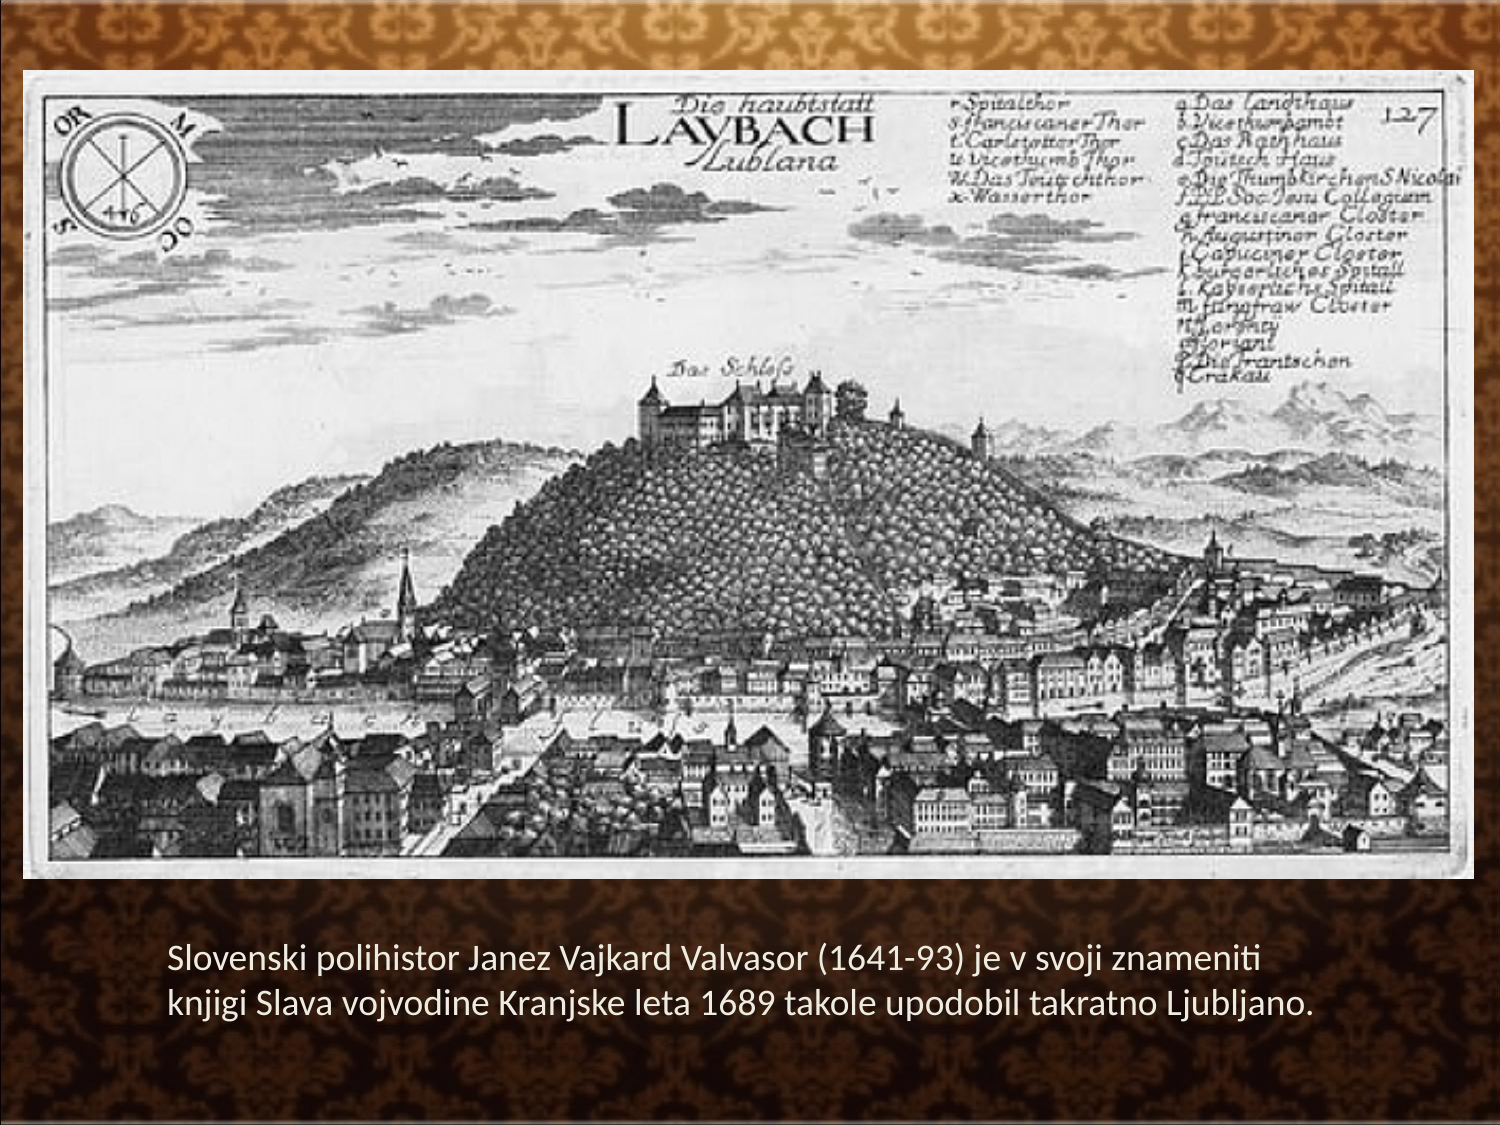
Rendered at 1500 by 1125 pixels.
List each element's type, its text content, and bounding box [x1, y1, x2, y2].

text_box Slovenski polihistor Janez Vajkard Valvasor (1641-93) je v svoji znameniti knjigi Slava vojvodine Kranjske leta 1689 takole upodobil takratno Ljubljano. [152, 925, 1348, 1031]
picture [0, 0, 1500, 1125]
